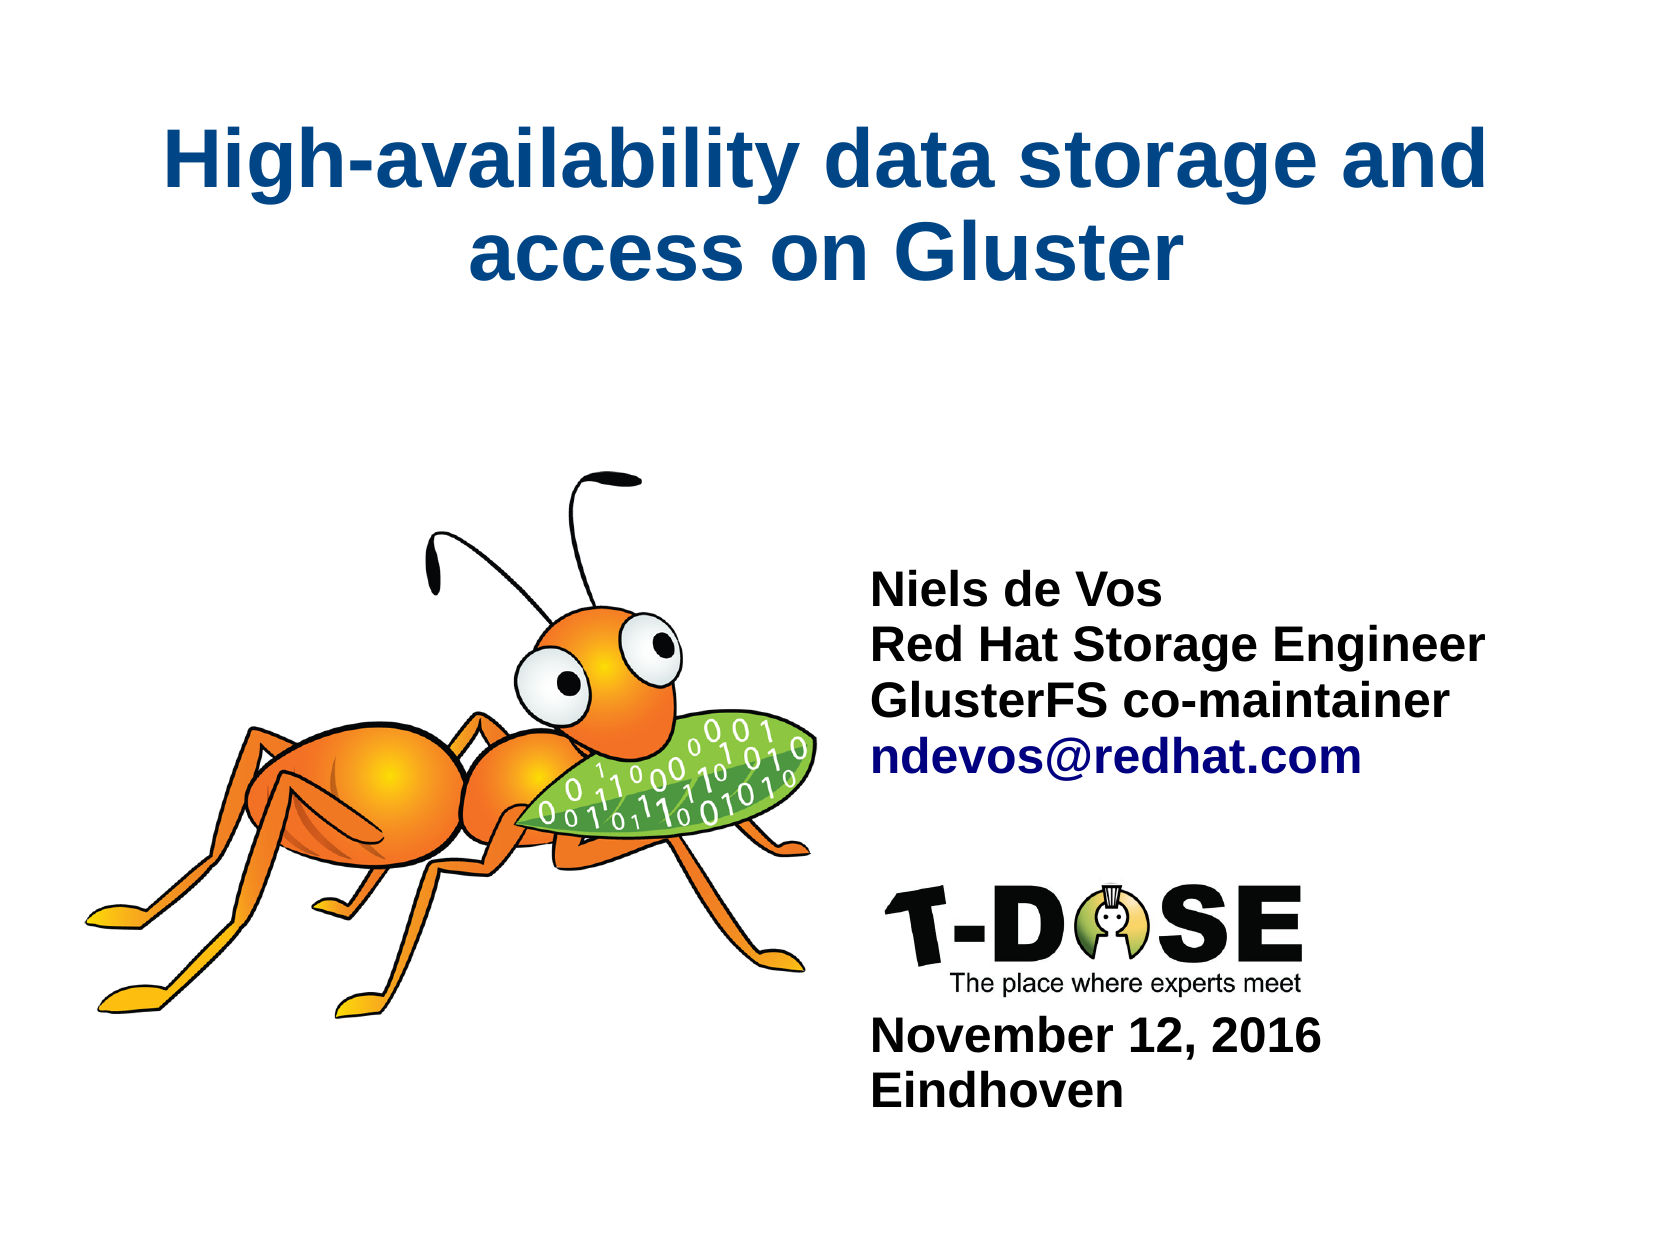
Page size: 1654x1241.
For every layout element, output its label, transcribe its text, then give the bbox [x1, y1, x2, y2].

subtitle High-availability data storage and access on Gluster [82, 111, 1571, 298]
picture [75, 464, 826, 1026]
text_box Niels de Vos Red Hat Storage Engineer GlusterFS co-maintainer ndevos@redhat.com November 12, 2016 Eindhoven [855, 553, 1621, 1126]
